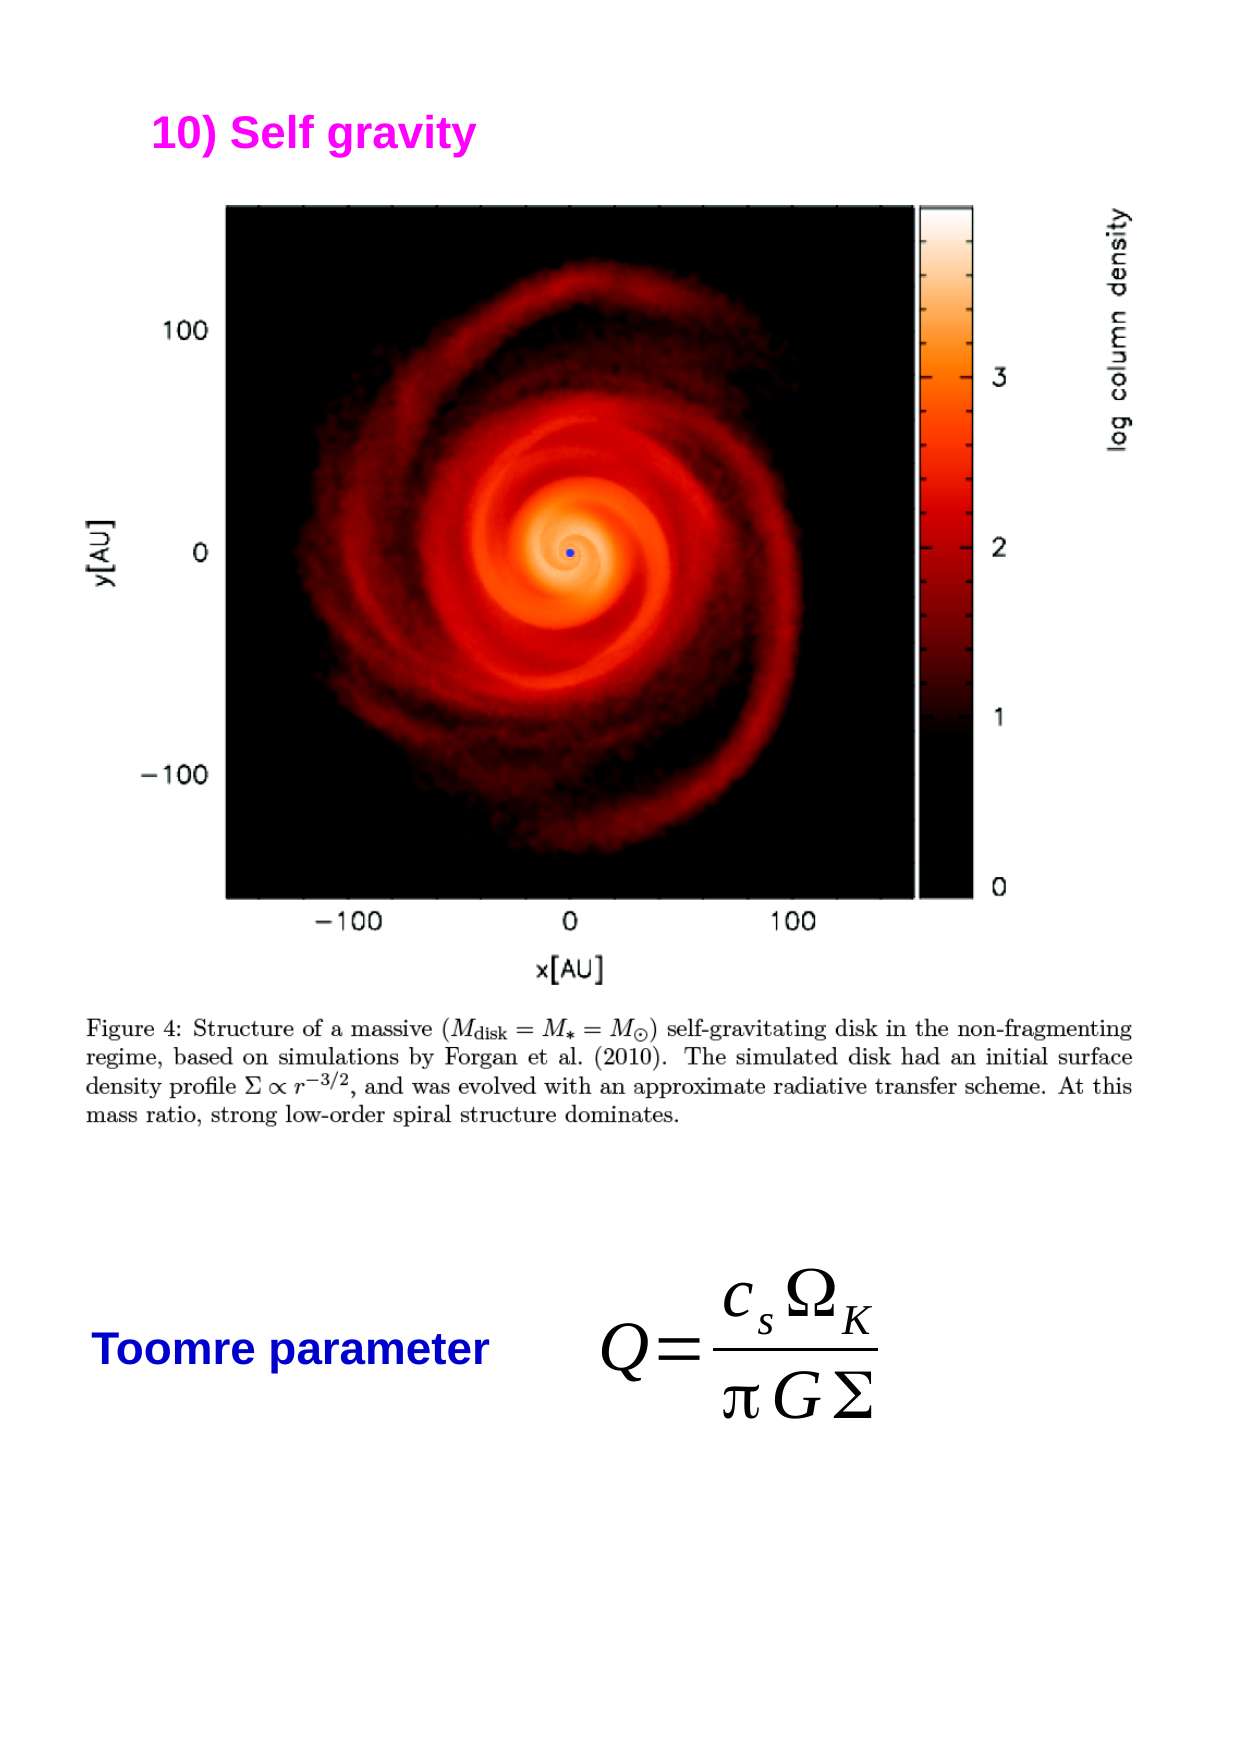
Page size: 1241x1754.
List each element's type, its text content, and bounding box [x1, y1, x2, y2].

text_box 10) Self gravity [136, 99, 1083, 166]
picture [44, 192, 1167, 1132]
text_box Toomre parameter [76, 1315, 581, 1433]
chart [580, 1254, 900, 1433]
chart [574, 856, 693, 916]
